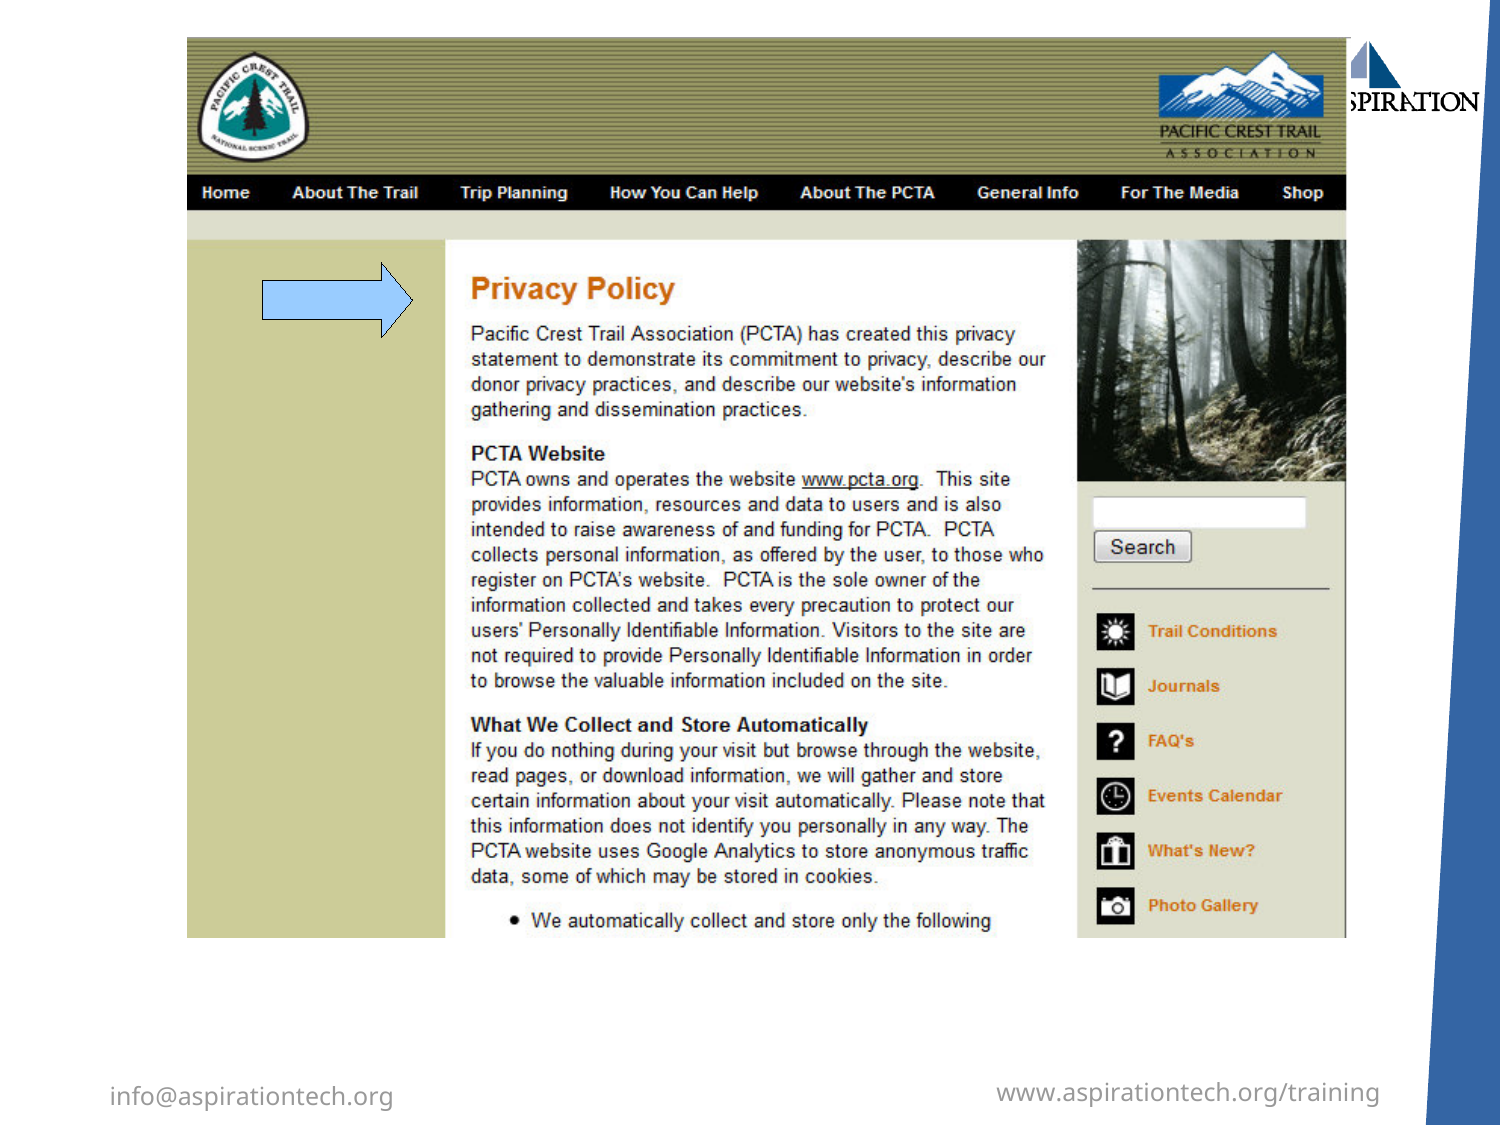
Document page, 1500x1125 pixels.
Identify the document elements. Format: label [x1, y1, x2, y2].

picture [187, 37, 1480, 938]
text_box [262, 262, 413, 338]
